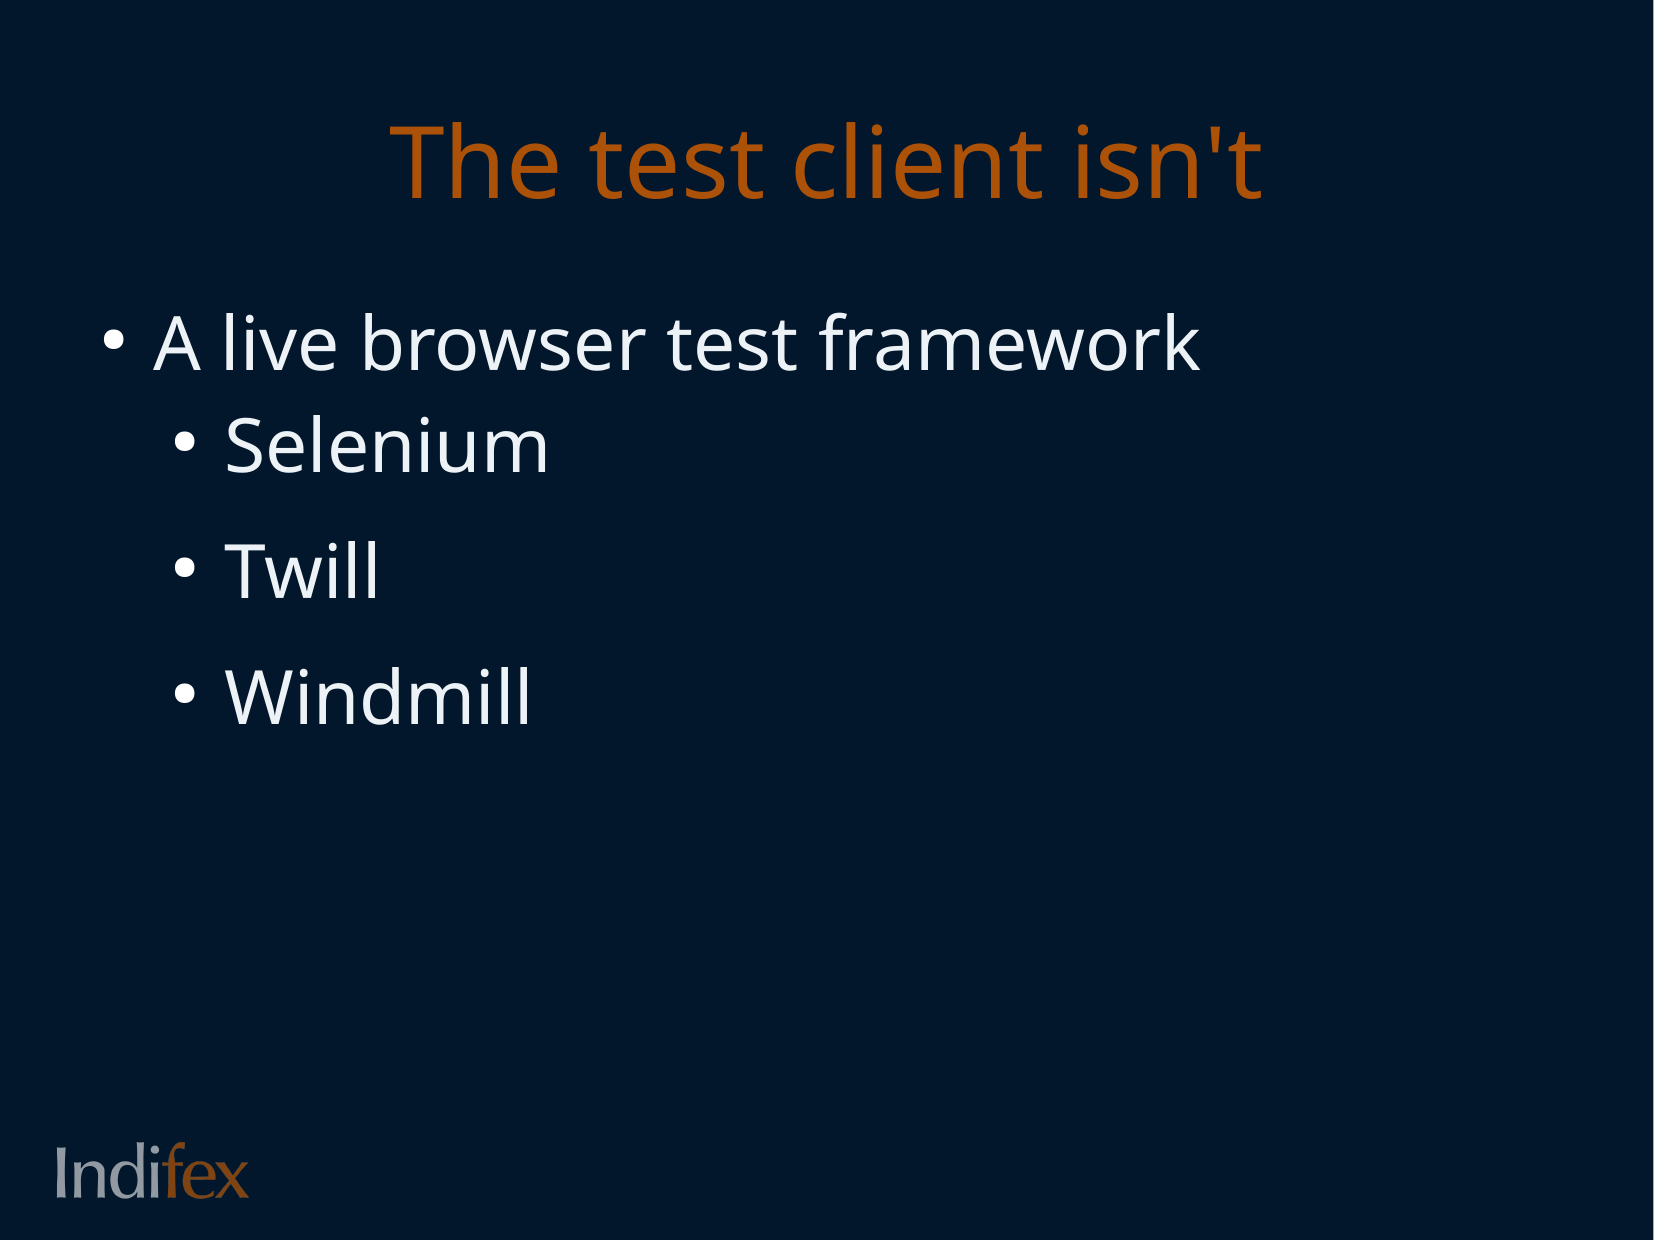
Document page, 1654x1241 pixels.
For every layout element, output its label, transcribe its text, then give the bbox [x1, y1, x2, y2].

title The test client isn't [82, 49, 1571, 257]
picture [56, 1142, 249, 1241]
list A live browser test framework Selenium Twill Windmill [82, 290, 1571, 1109]
